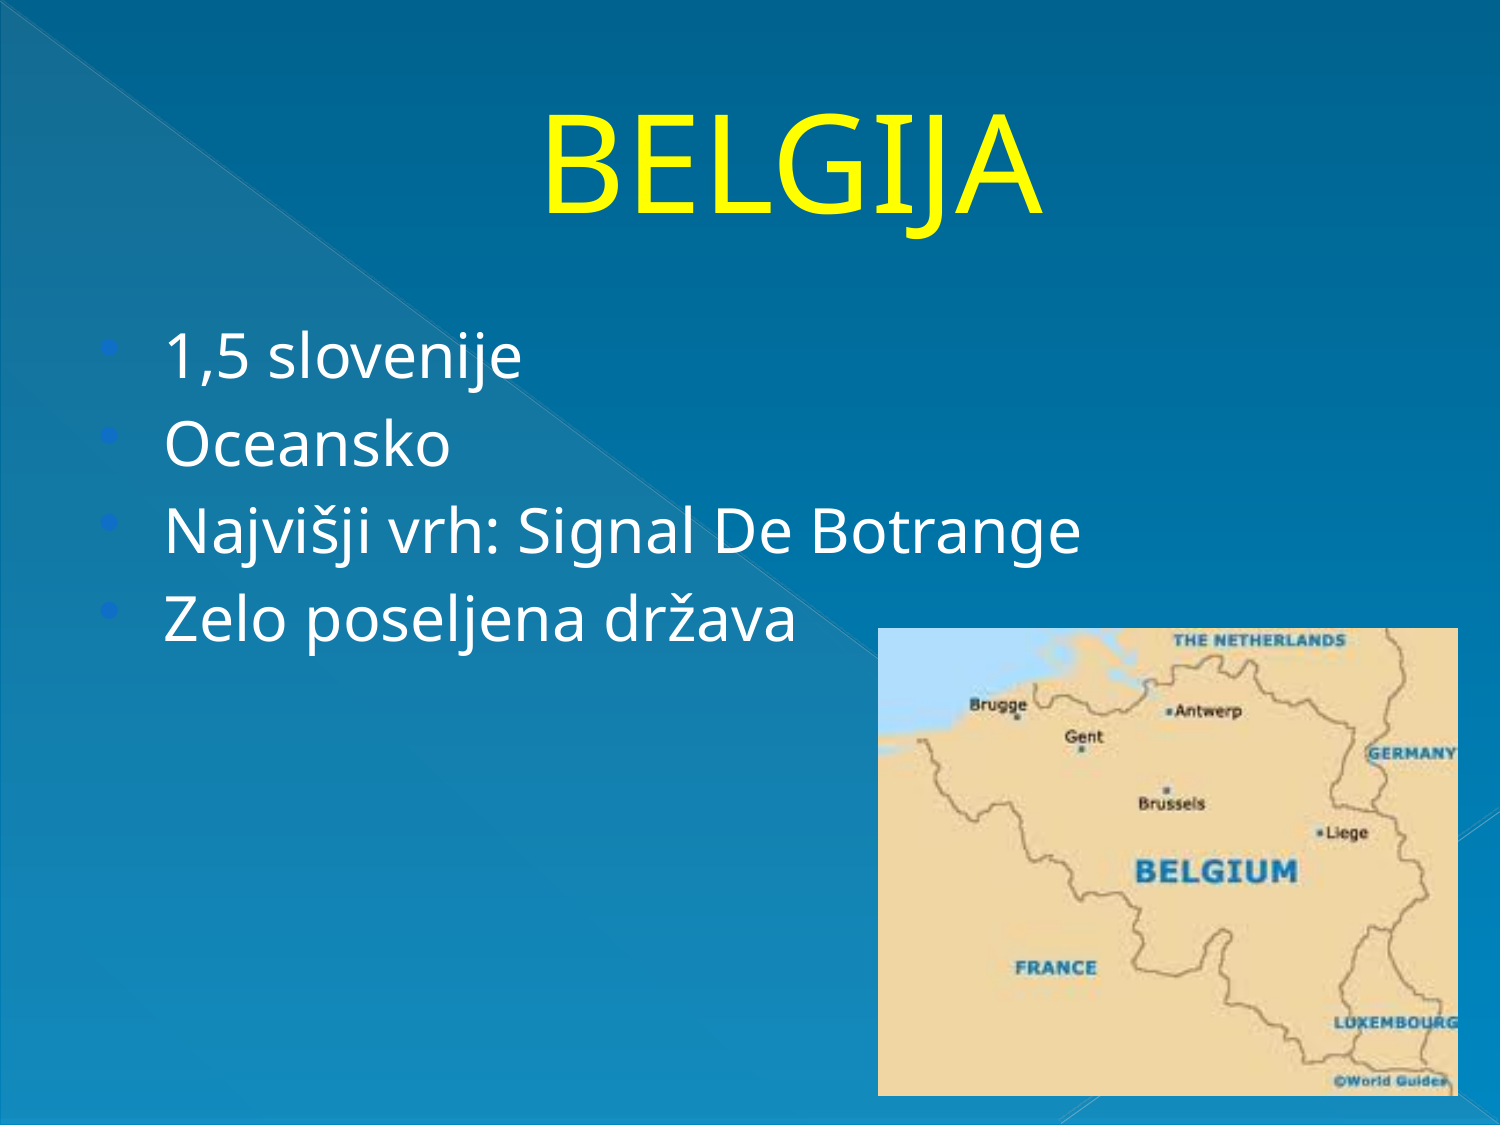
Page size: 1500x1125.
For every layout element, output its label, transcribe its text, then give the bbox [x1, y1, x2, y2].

title BELGIJA [75, 43, 1425, 274]
picture [878, 629, 1458, 1096]
list 1,5 slovenije Oceansko Najvišji vrh: Signal De Botrange Zelo poseljena država [75, 308, 1425, 1059]
